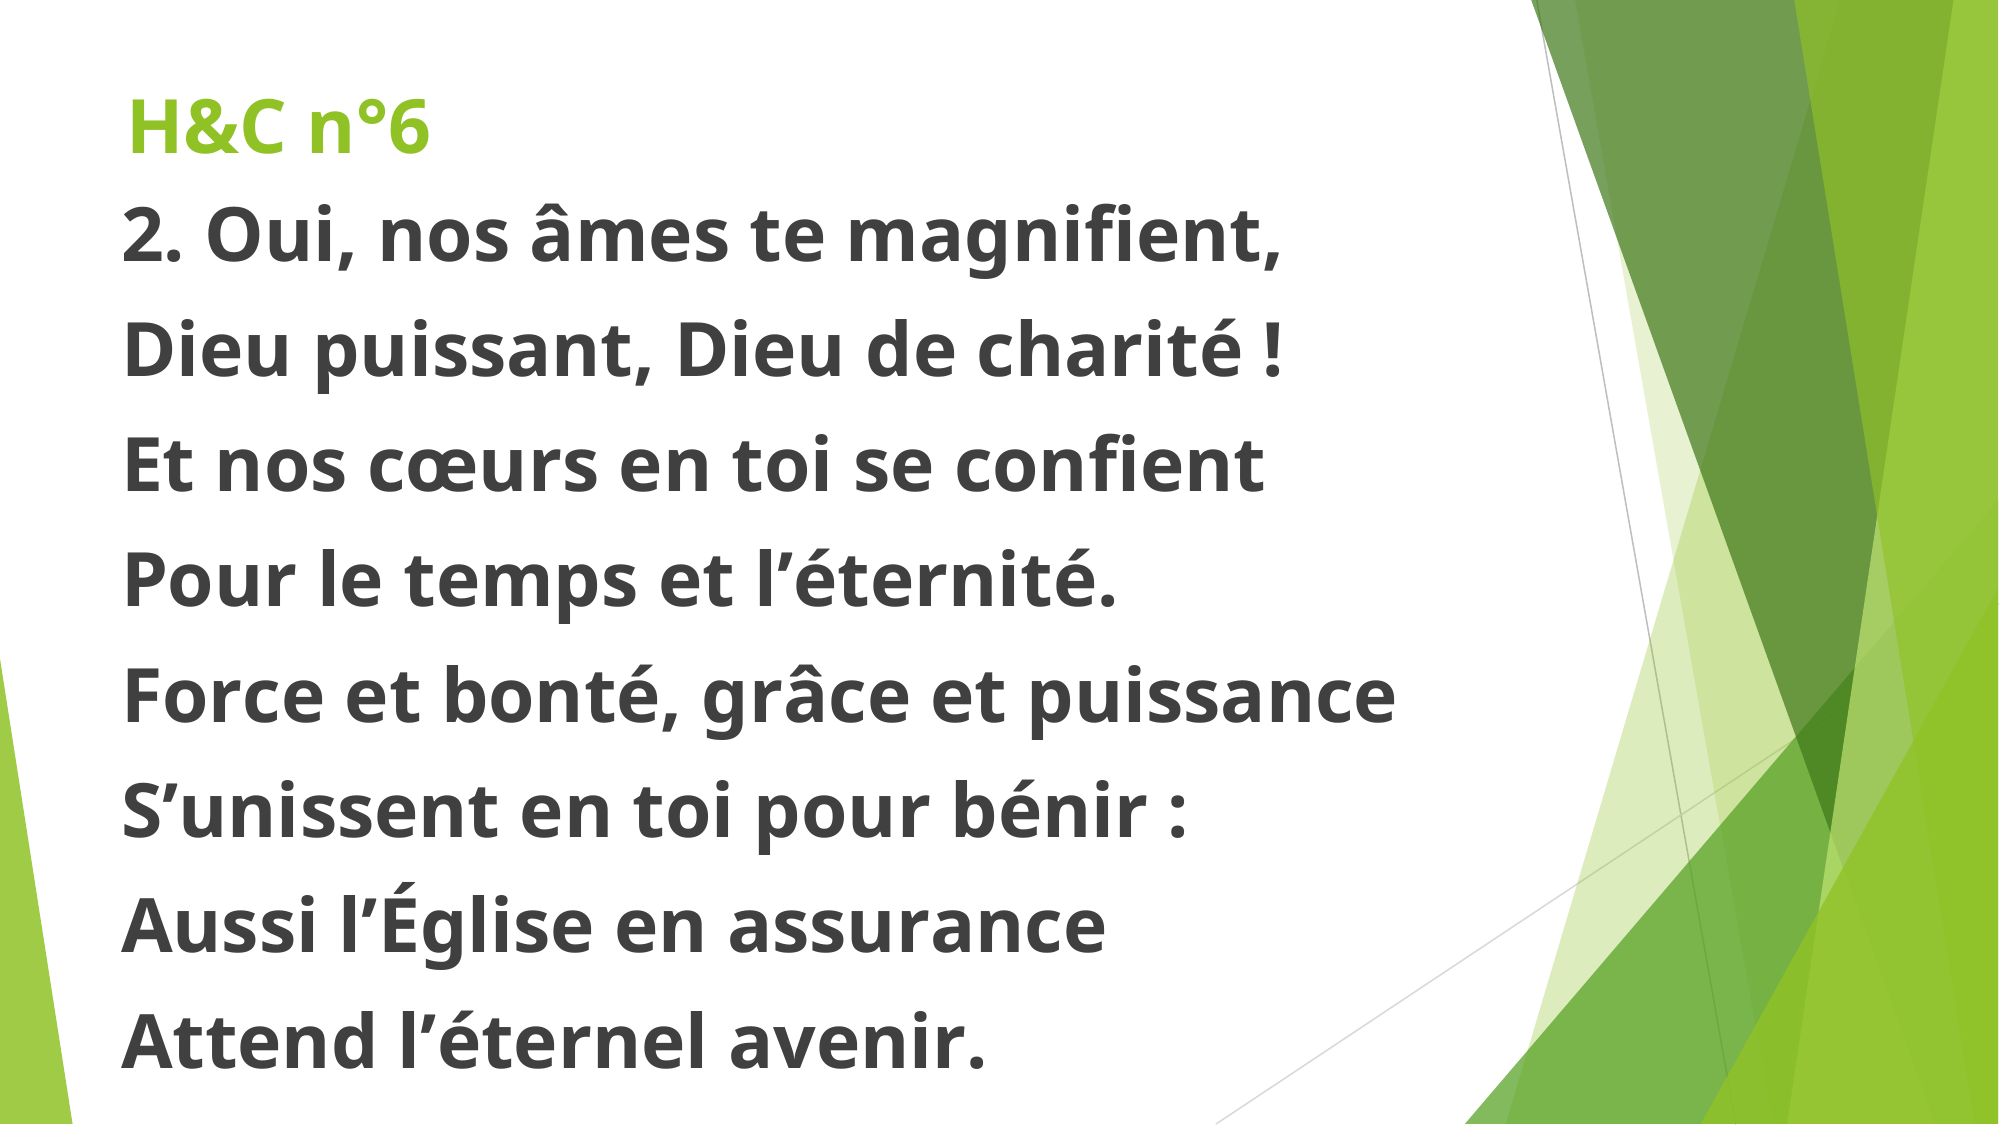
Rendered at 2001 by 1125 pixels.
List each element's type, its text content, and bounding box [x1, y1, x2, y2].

text_box H&C n°6 [111, 70, 1522, 165]
text_box 2. Oui, nos âmes te magnifient, Dieu puissant, Dieu de charité ! Et nos cœurs en toi se confient Pour le temps et l’éternité. Force et bonté, grâce et puissance S’unissent en toi pour bénir : Aussi l’Église en assurance Attend l’éternel avenir. [106, 165, 1973, 1037]
